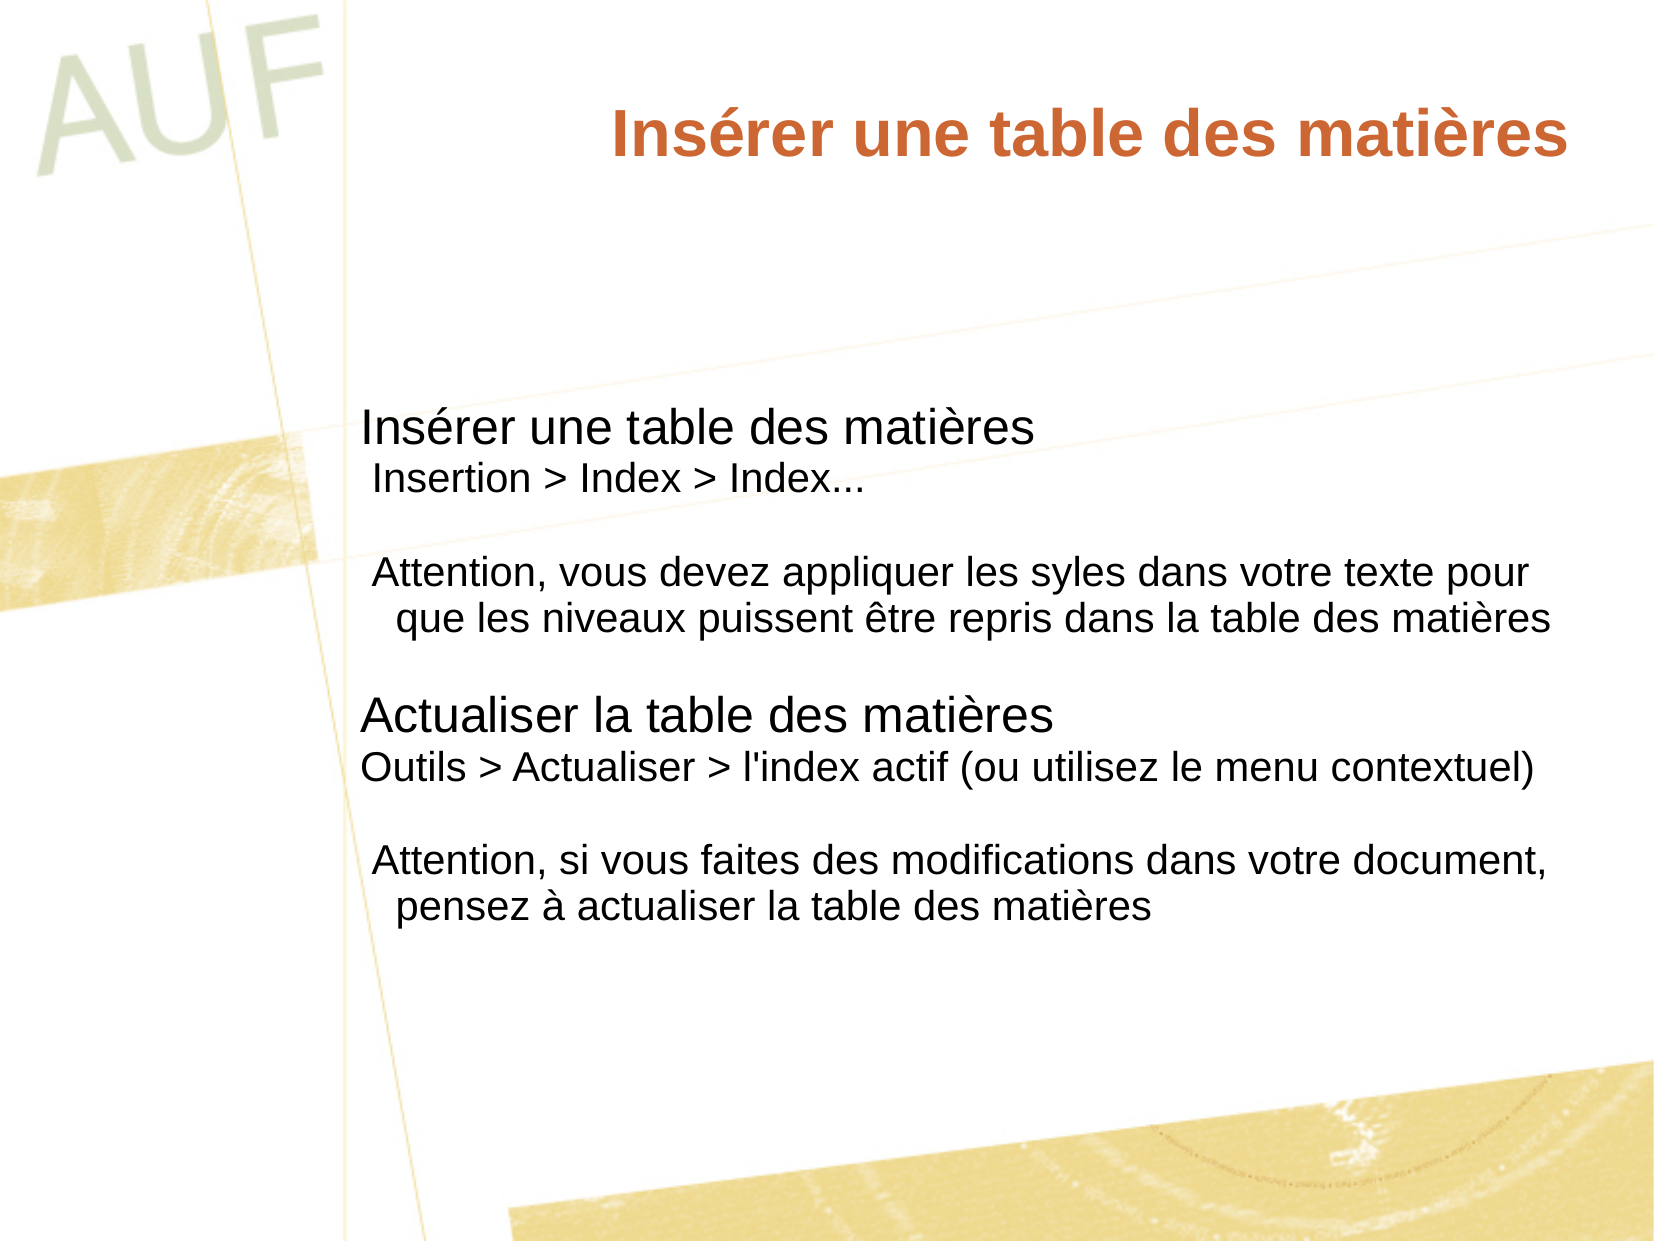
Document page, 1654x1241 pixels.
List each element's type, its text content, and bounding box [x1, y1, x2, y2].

subtitle Insérer une table des matières Insertion > Index > Index... Attention, vous devez appliquer les syles dans votre texte pour que les niveaux puissent être repris dans la table des matières Actualiser la table des matières Outils > Actualiser > l'index actif (ou utilisez le menu contextuel) Attention, si vous faites des modifications dans votre document, pensez à actualiser la table des matières [324, 236, 1571, 1093]
picture [0, 0, 1654, 1241]
title Insérer une table des matières [324, 59, 1571, 207]
